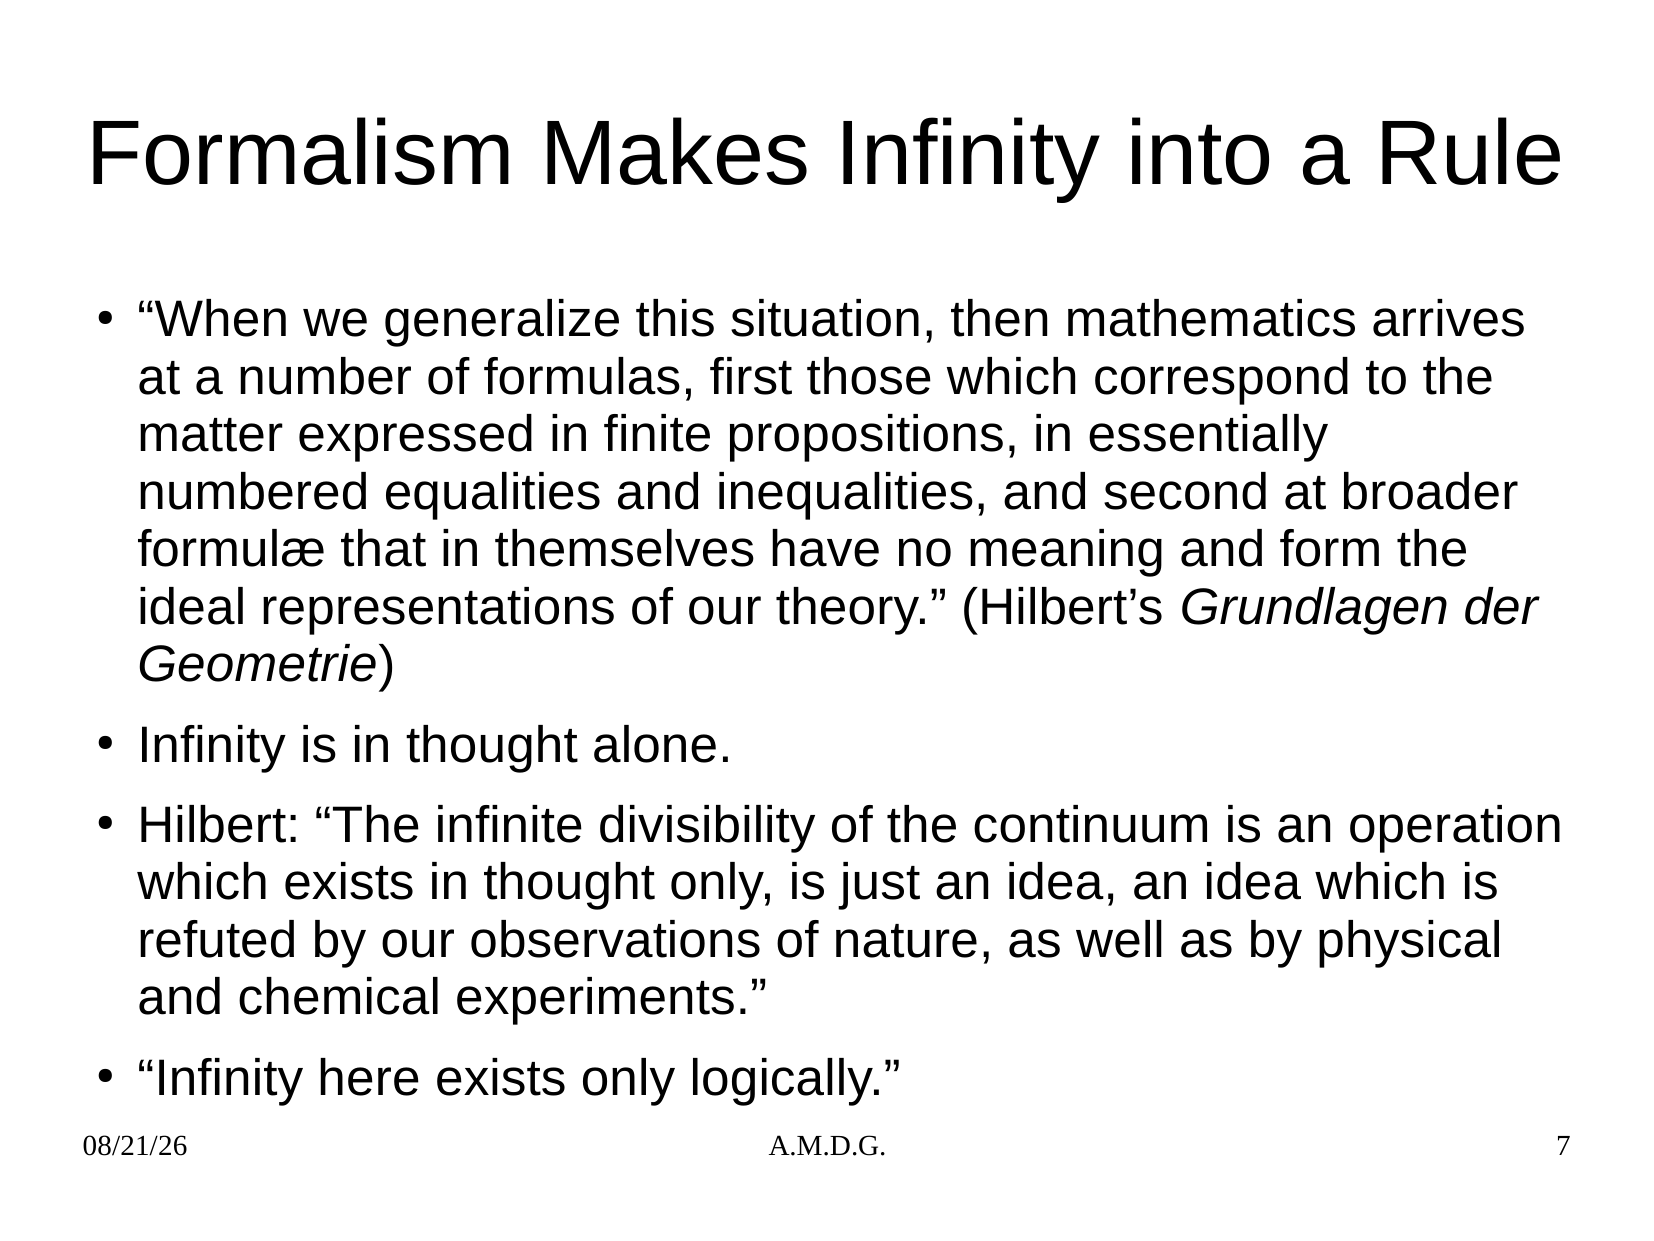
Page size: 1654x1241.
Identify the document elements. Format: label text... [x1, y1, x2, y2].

list “When we generalize this situation, then mathematics arrives at a number of formulas, first those which correspond to the matter expressed in finite propositions, in essentially numbered equalities and inequalities, and second at broader formulæ that in themselves have no meaning and form the ideal representations of our theory.” (Hilbert’s Grundlagen der Geometrie) Infinity is in thought alone. Hilbert: “The infinite divisibility of the continuum is an operation which exists in thought only, is just an idea, an idea which is refuted by our observations of nature, as well as by physical and chemical experiments.” “Infinity here exists only logically.” [82, 290, 1571, 1109]
title Formalism Makes Infinity into a Rule [82, 49, 1571, 257]
